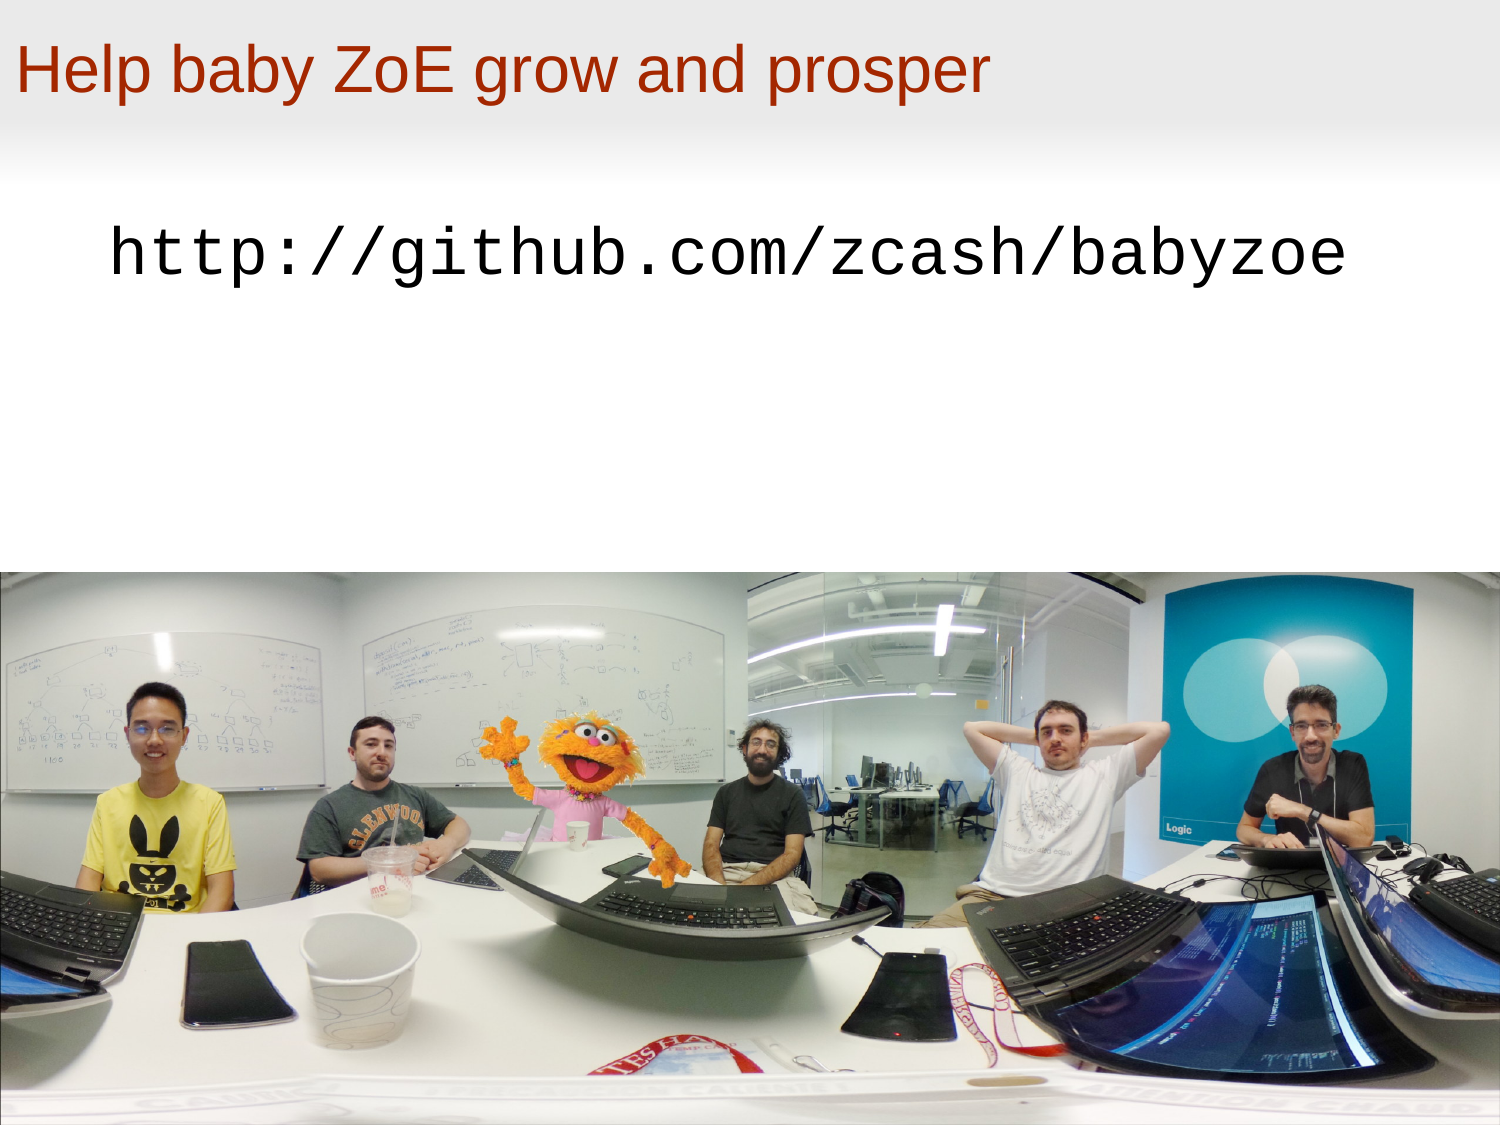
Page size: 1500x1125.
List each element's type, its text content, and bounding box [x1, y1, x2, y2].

title Help baby ZoE grow and prosper [0, 3, 1500, 141]
picture [0, 572, 1500, 1125]
list http://github.com/zcash/babyzoe [37, 200, 1475, 572]
